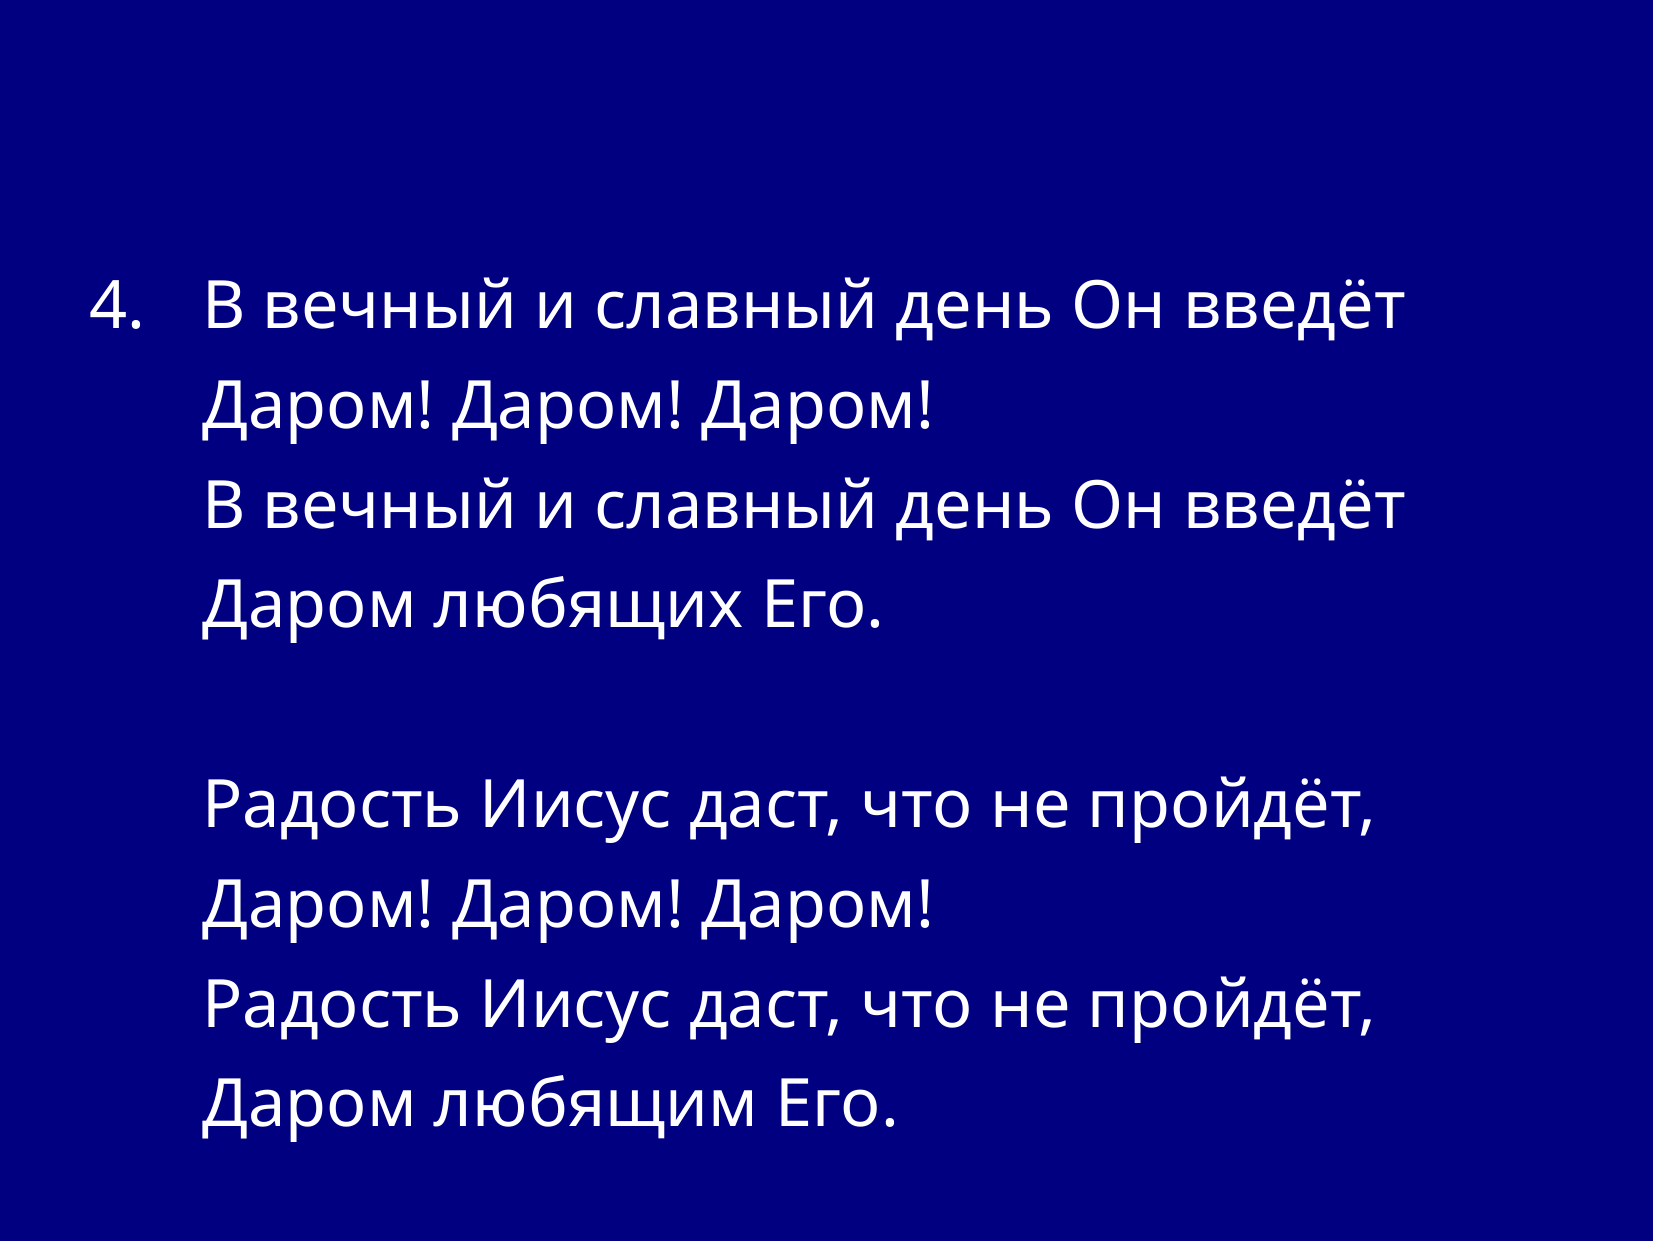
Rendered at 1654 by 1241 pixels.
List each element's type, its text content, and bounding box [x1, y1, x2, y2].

text_box 4. В вечный и славный день Он введёт Даром! Даром! Даром! В вечный и славный день Он введёт Даром любящих Его. Радость Иисус даст, что не пройдёт, Даром! Даром! Даром! Радость Иисус даст, что не пройдёт, Даром любящим Его. [75, 150, 1576, 1163]
